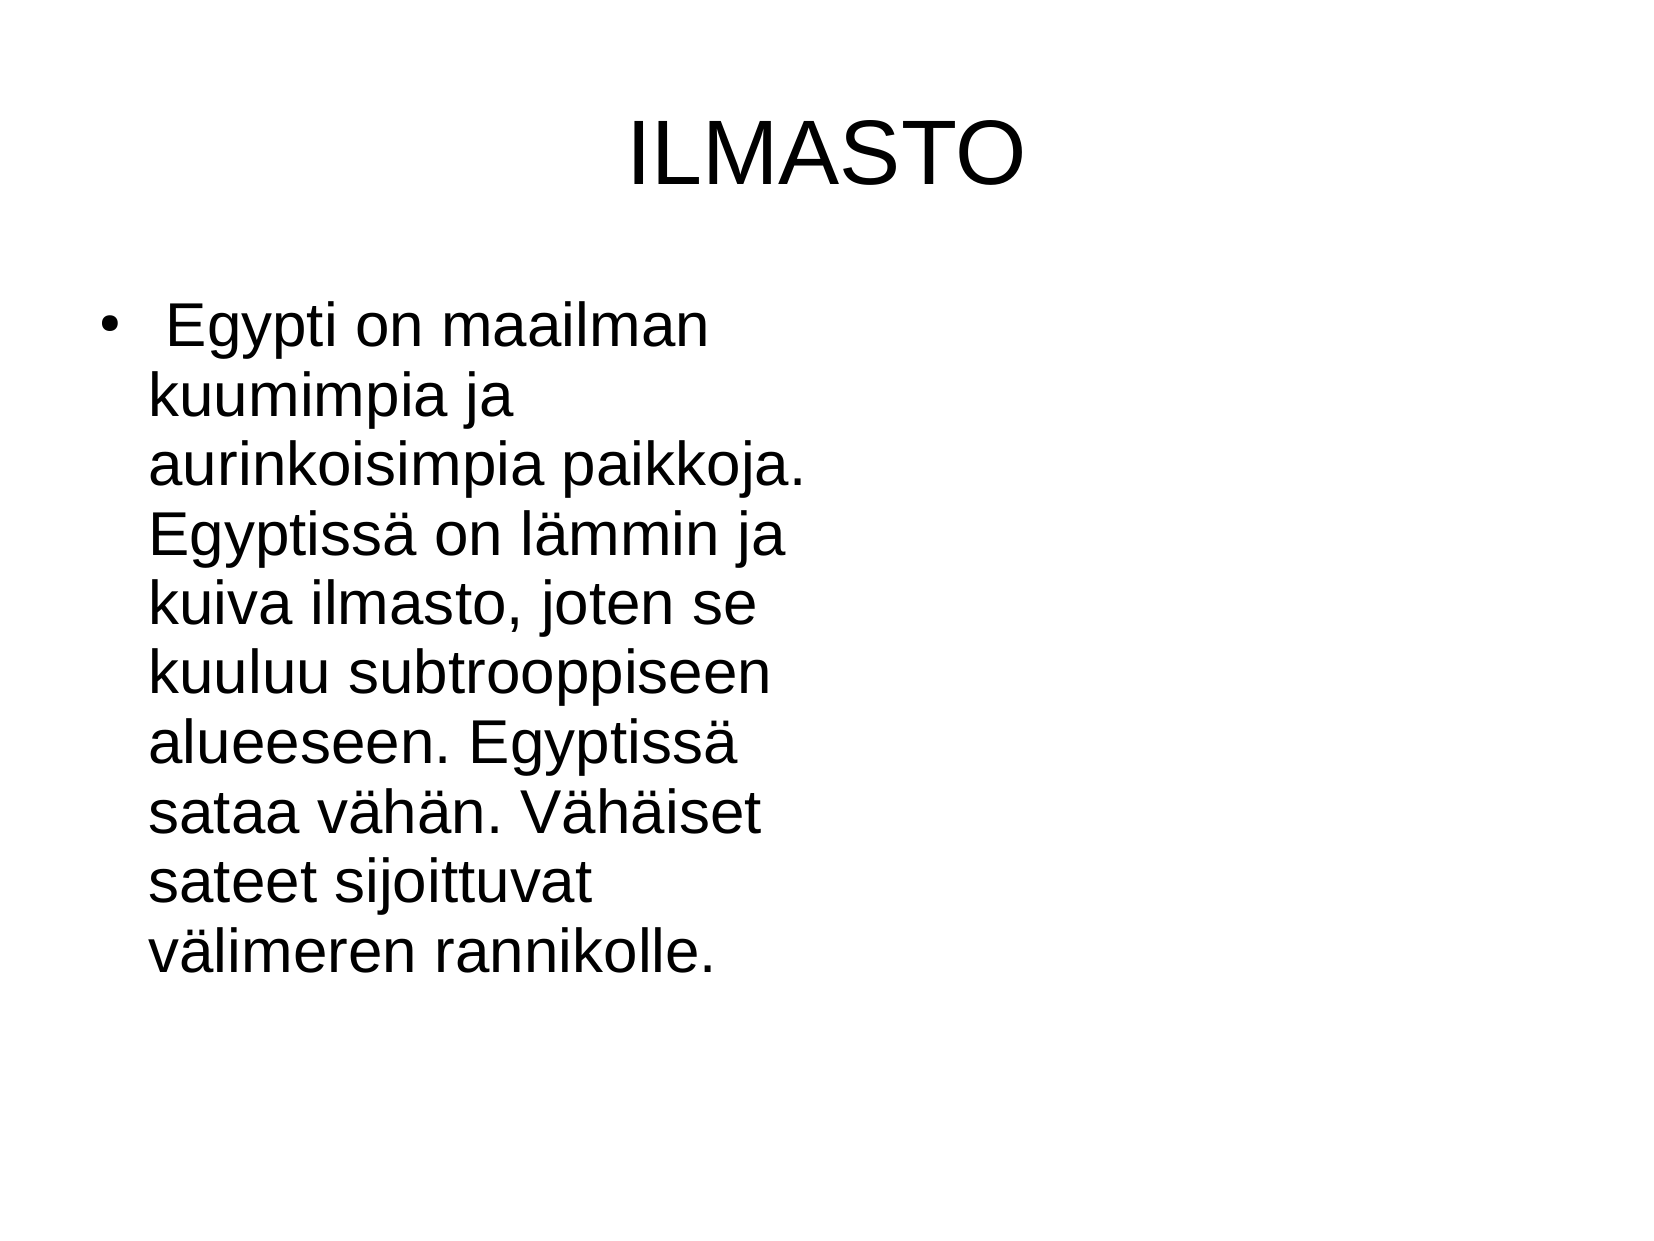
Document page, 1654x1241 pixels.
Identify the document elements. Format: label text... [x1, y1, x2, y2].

list Egypti on maailman kuumimpia ja aurinkoisimpia paikkoja. Egyptissä on lämmin ja kuiva ilmasto, joten se kuuluu subtrooppiseen alueeseen. Egyptissä sataa vähän. Vähäiset sateet sijoittuvat välimeren rannikolle. [82, 290, 809, 1010]
title ILMASTO [82, 49, 1571, 257]
